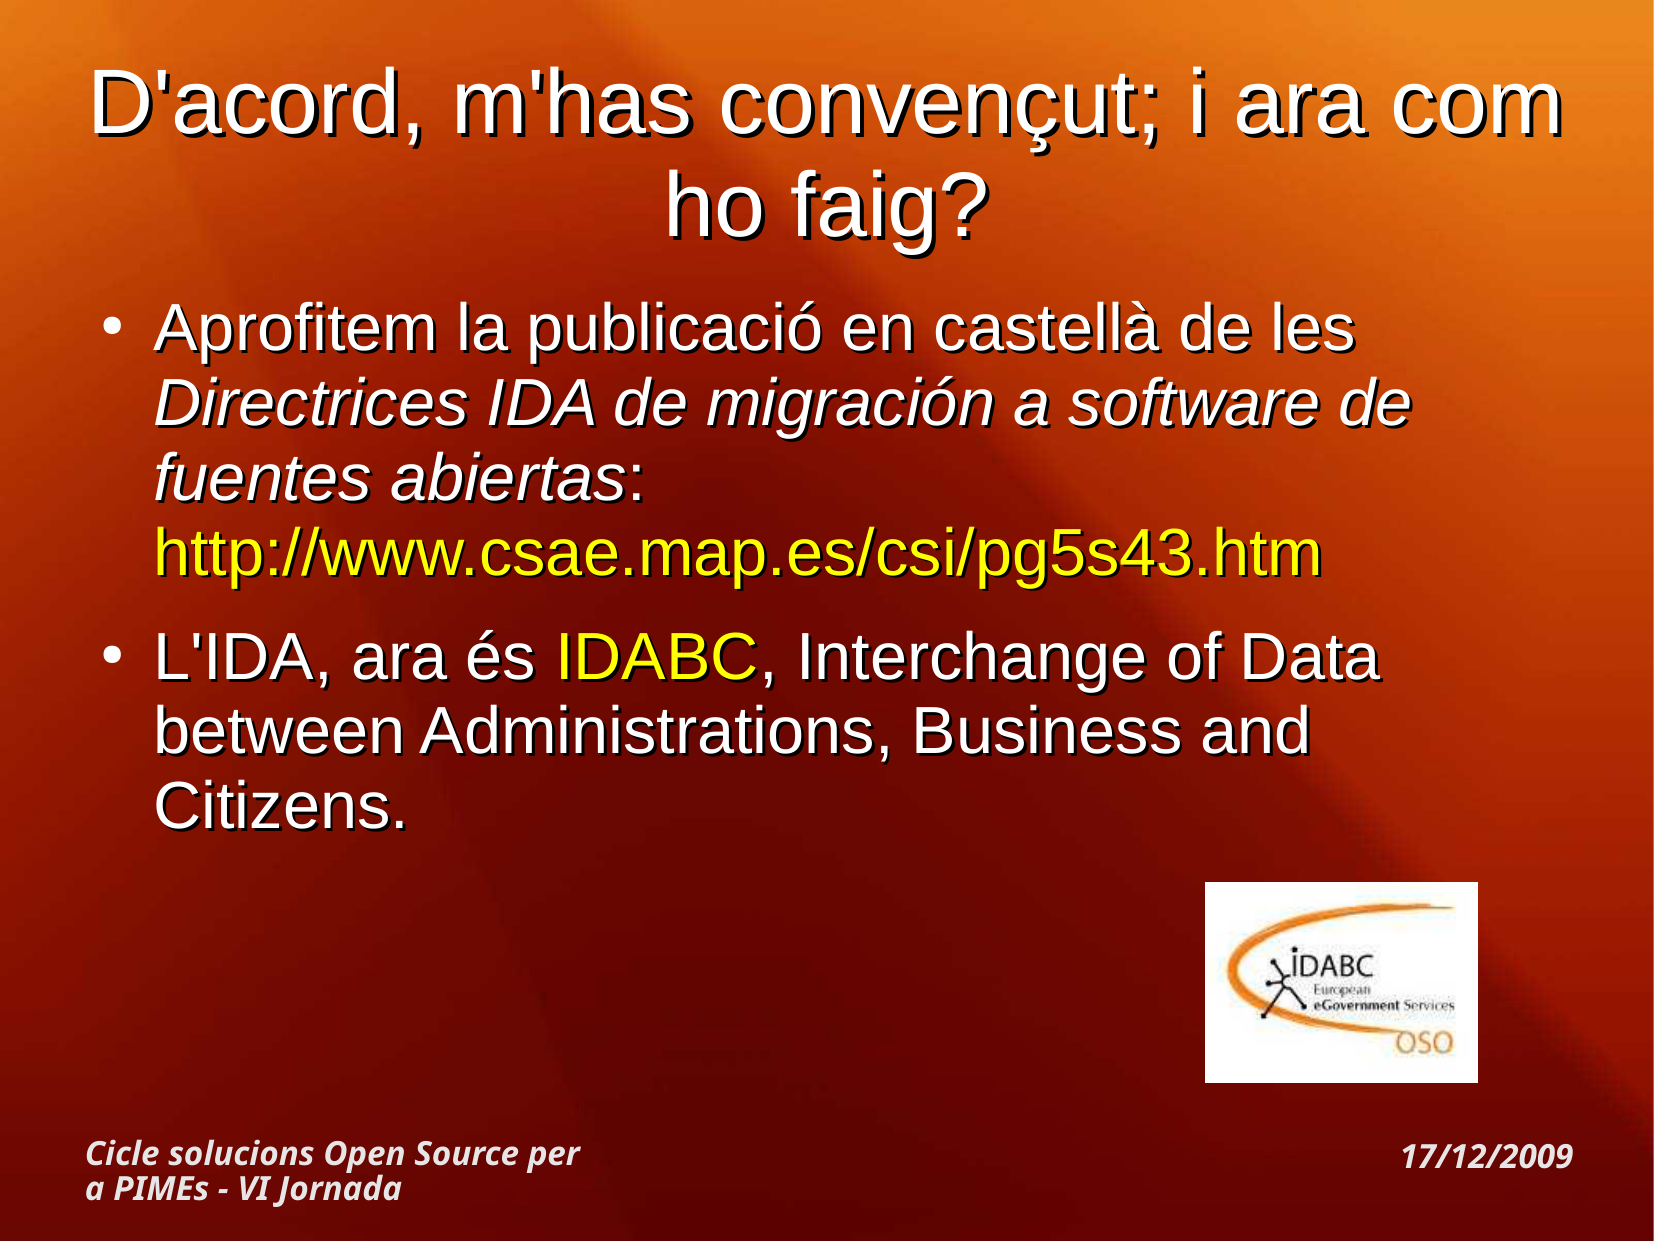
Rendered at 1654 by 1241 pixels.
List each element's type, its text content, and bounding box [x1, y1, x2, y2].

title D'acord, m'has convençut; i ara com ho faig? [82, 49, 1571, 257]
picture [0, 0, 1654, 1241]
list Aprofitem la publicació en castellà de les Directrices IDA de migración a software de fuentes abiertas: http://www.csae.map.es/csi/pg5s43.htm L'IDA, ara és IDABC, Interchange of Data between Administrations, Business and Citizens. [82, 290, 1571, 1109]
